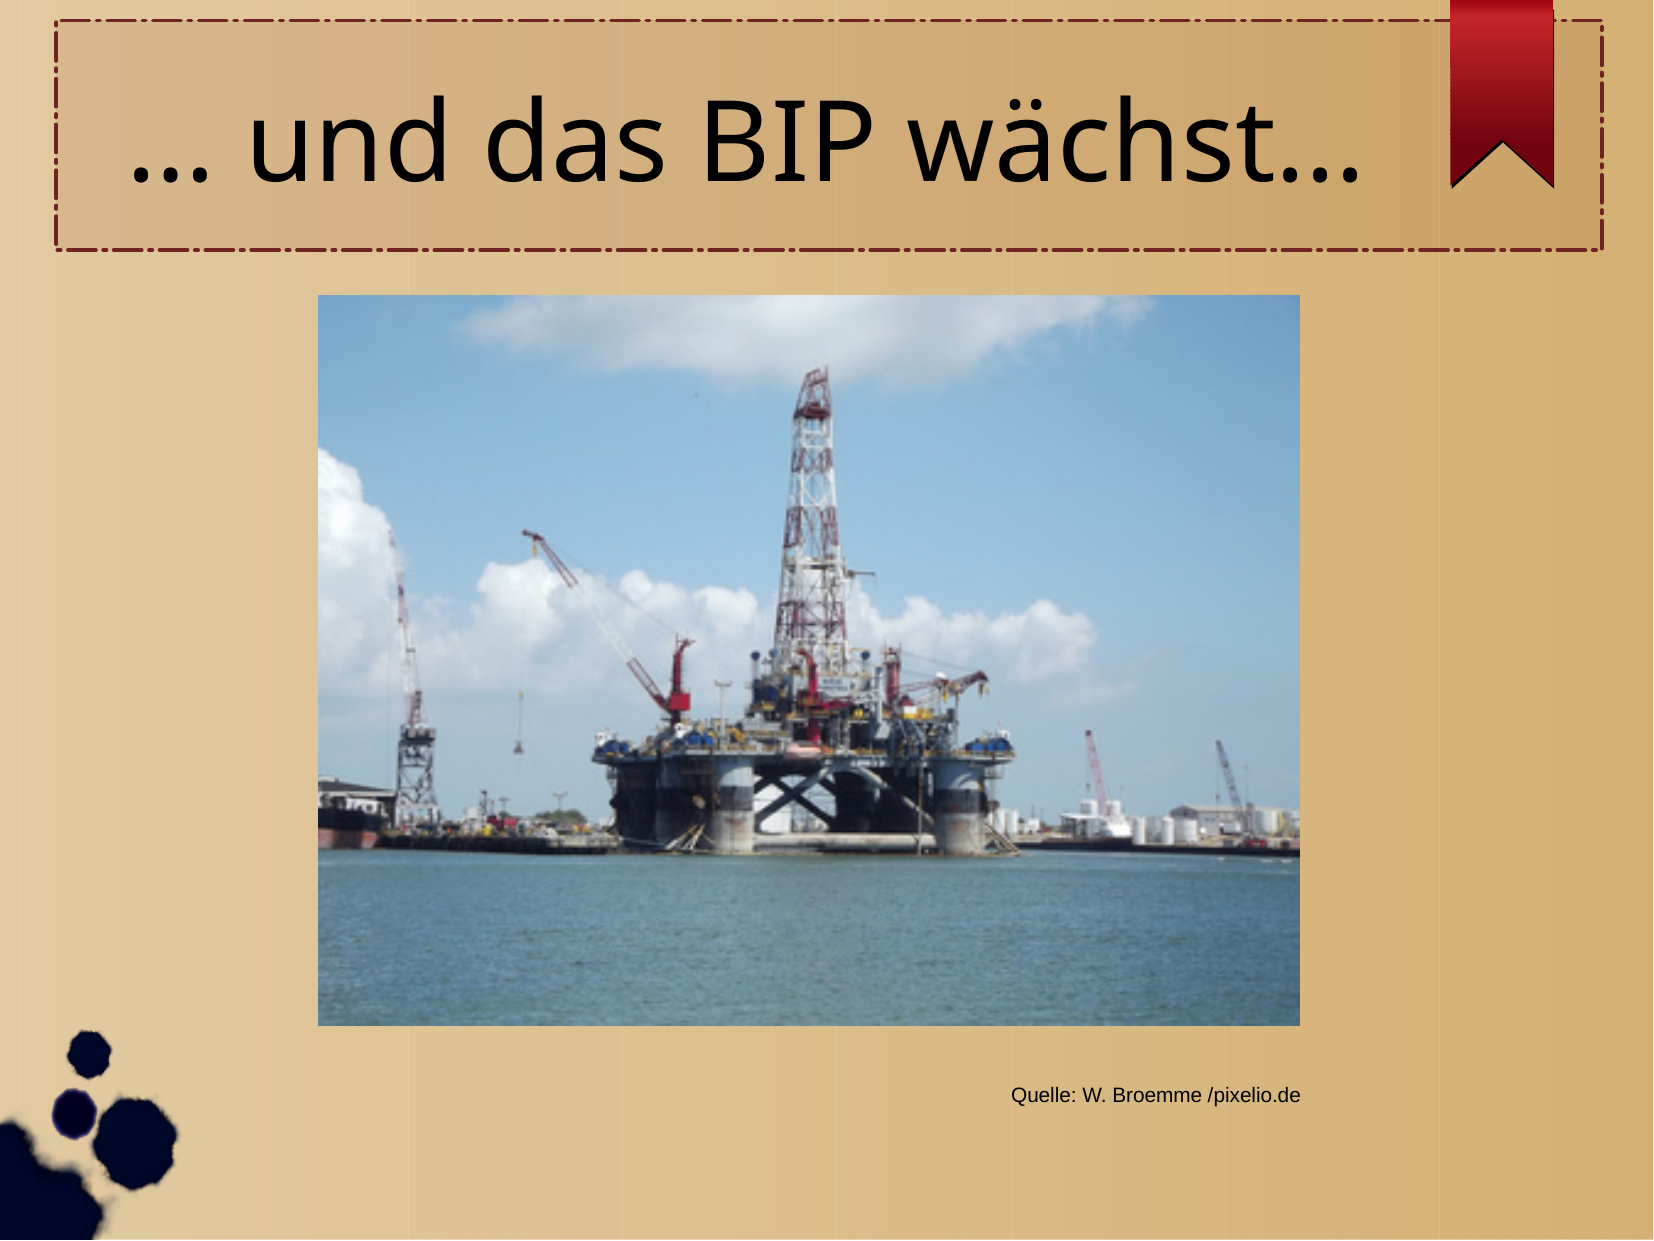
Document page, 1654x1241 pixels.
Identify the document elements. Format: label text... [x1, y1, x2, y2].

title … und das BIP wächst... [82, 47, 1412, 229]
text_box Quelle: W. Broemme /pixelio.de [247, 268, 1654, 1087]
picture [318, 295, 1300, 1026]
